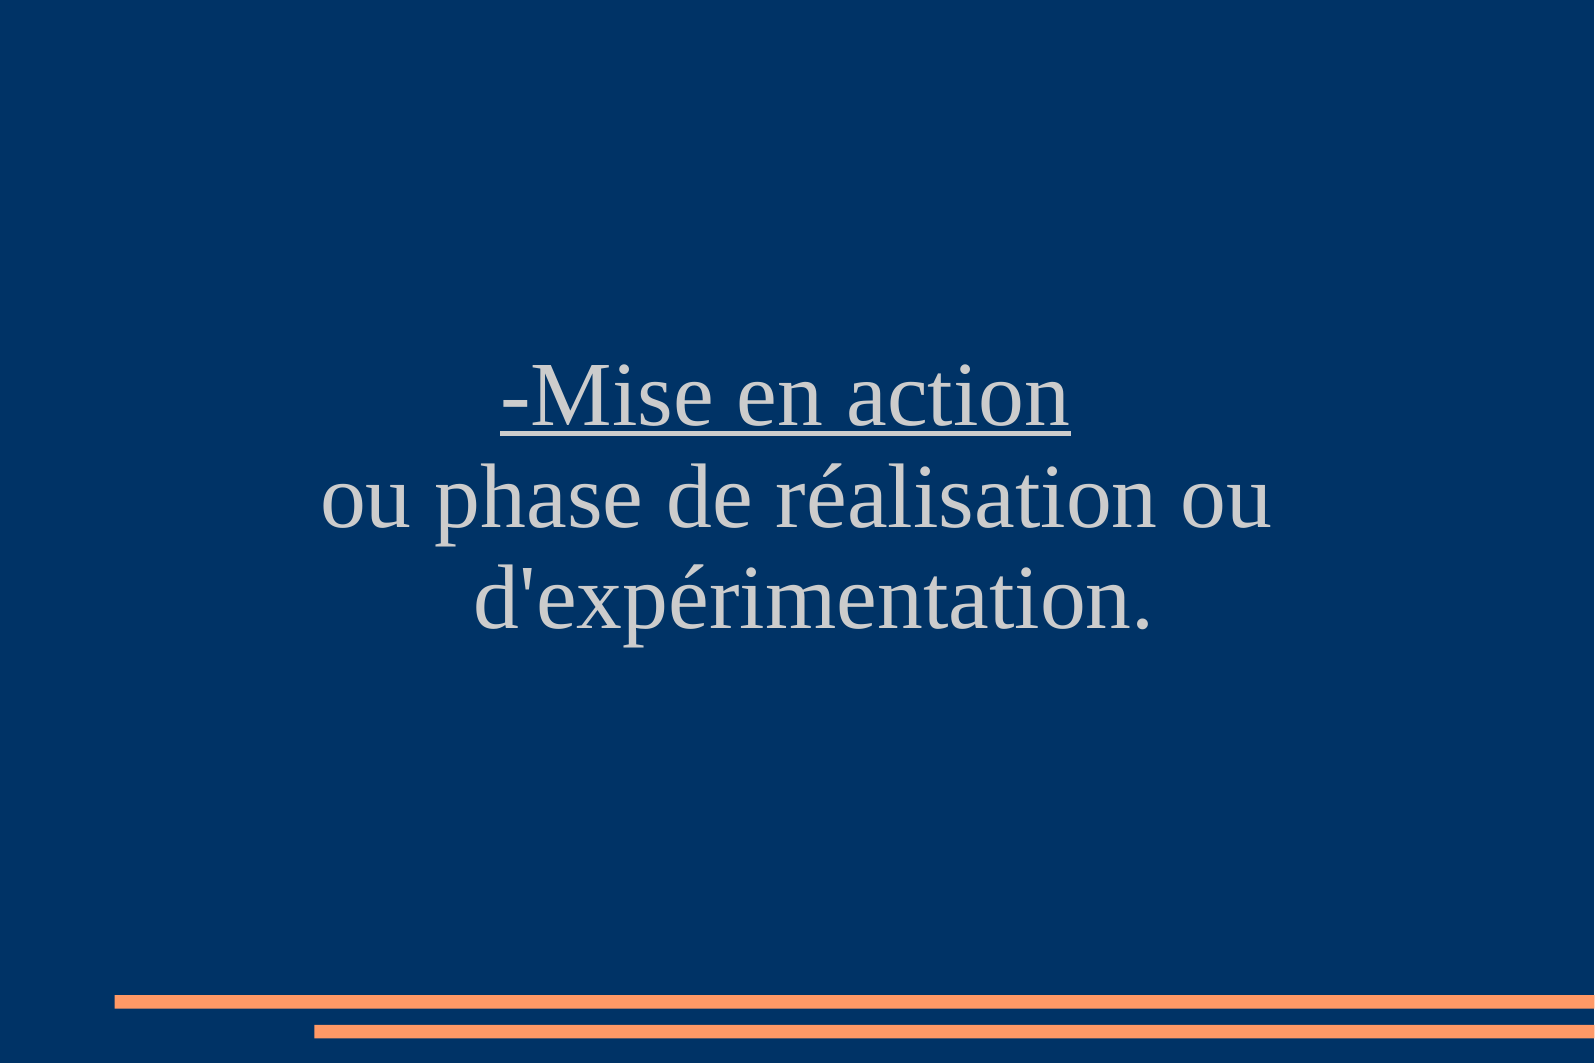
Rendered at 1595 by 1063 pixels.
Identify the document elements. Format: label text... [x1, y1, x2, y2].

subtitle -Mise en action ou phase de réalisation ou d'expérimentation. [79, 42, 1515, 951]
text_box [128, 165, 1465, 715]
